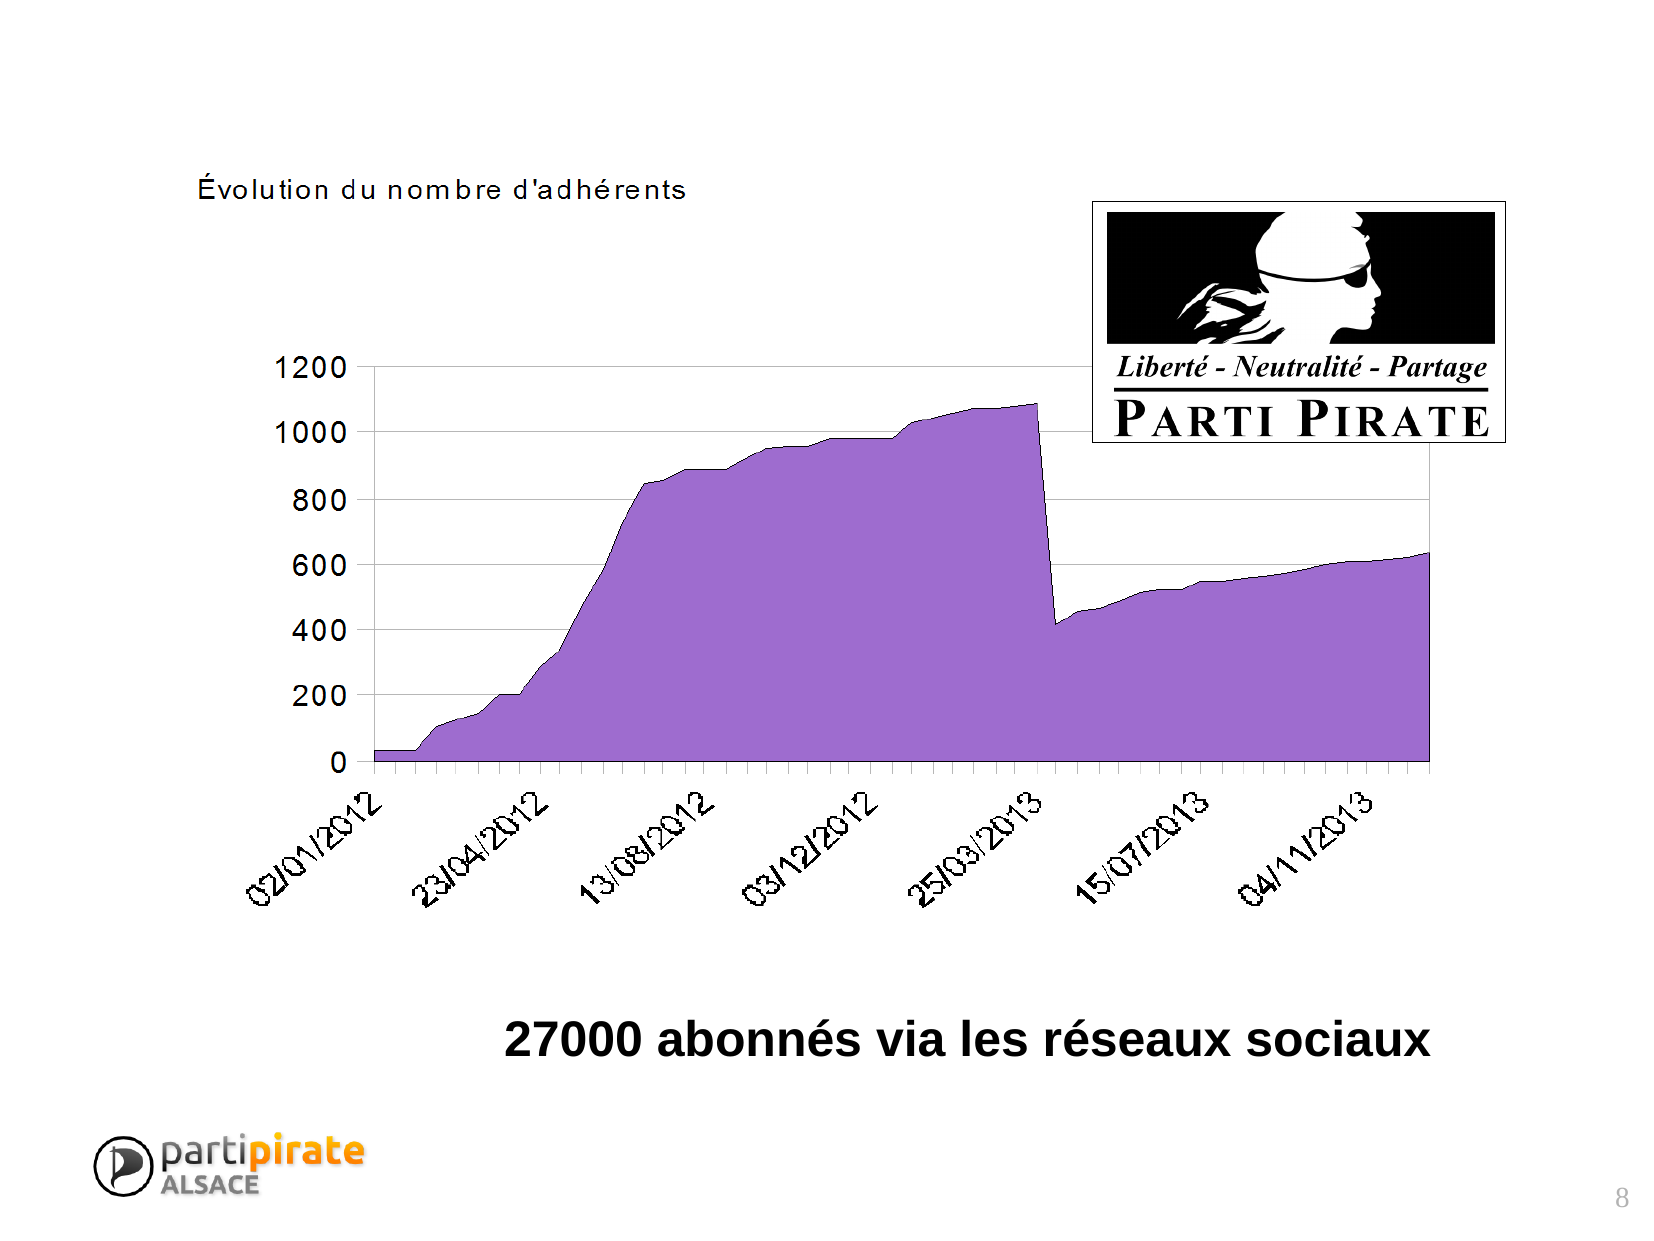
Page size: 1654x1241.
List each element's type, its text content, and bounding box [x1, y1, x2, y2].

picture [1107, 212, 1495, 441]
text_box 27000 abonnés via les réseaux sociaux [489, 1003, 1447, 1076]
picture [147, 154, 1483, 1117]
text_box [1092, 201, 1506, 443]
picture [88, 1121, 371, 1207]
